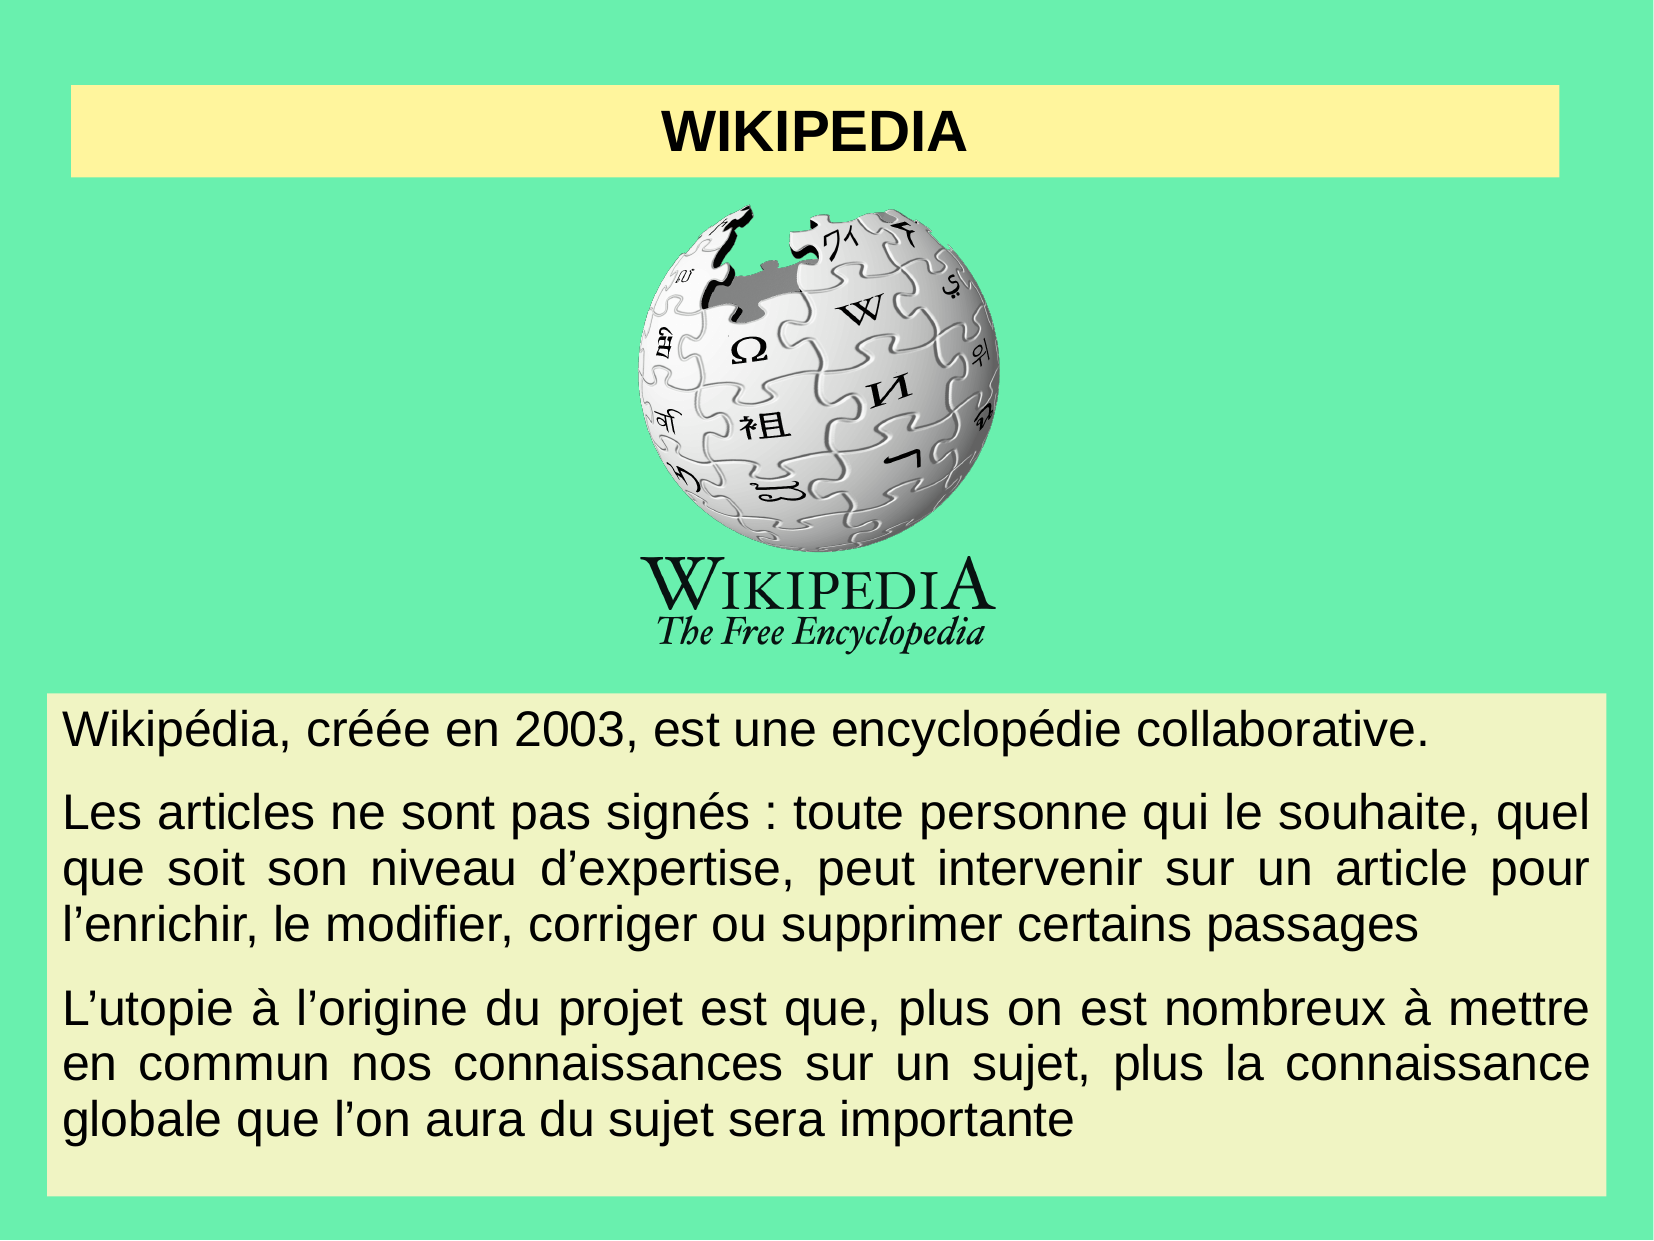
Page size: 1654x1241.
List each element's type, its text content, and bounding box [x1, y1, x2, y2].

picture [634, 201, 1004, 655]
title WIKIPEDIA [71, 85, 1560, 178]
text_box Wikipédia, créée en 2003, est une encyclopédie collaborative. Les articles ne sont pas signés : toute personne qui le souhaite, quel que soit son niveau d’expertise, peut intervenir sur un article pour l’enrichir, le modifier, corriger ou supprimer certains passages L’utopie à l’origine du projet est que, plus on est nombreux à mettre en commun nos connaissances sur un sujet, plus la connaissance globale que l’on aura du sujet sera importante [47, 693, 1607, 1197]
